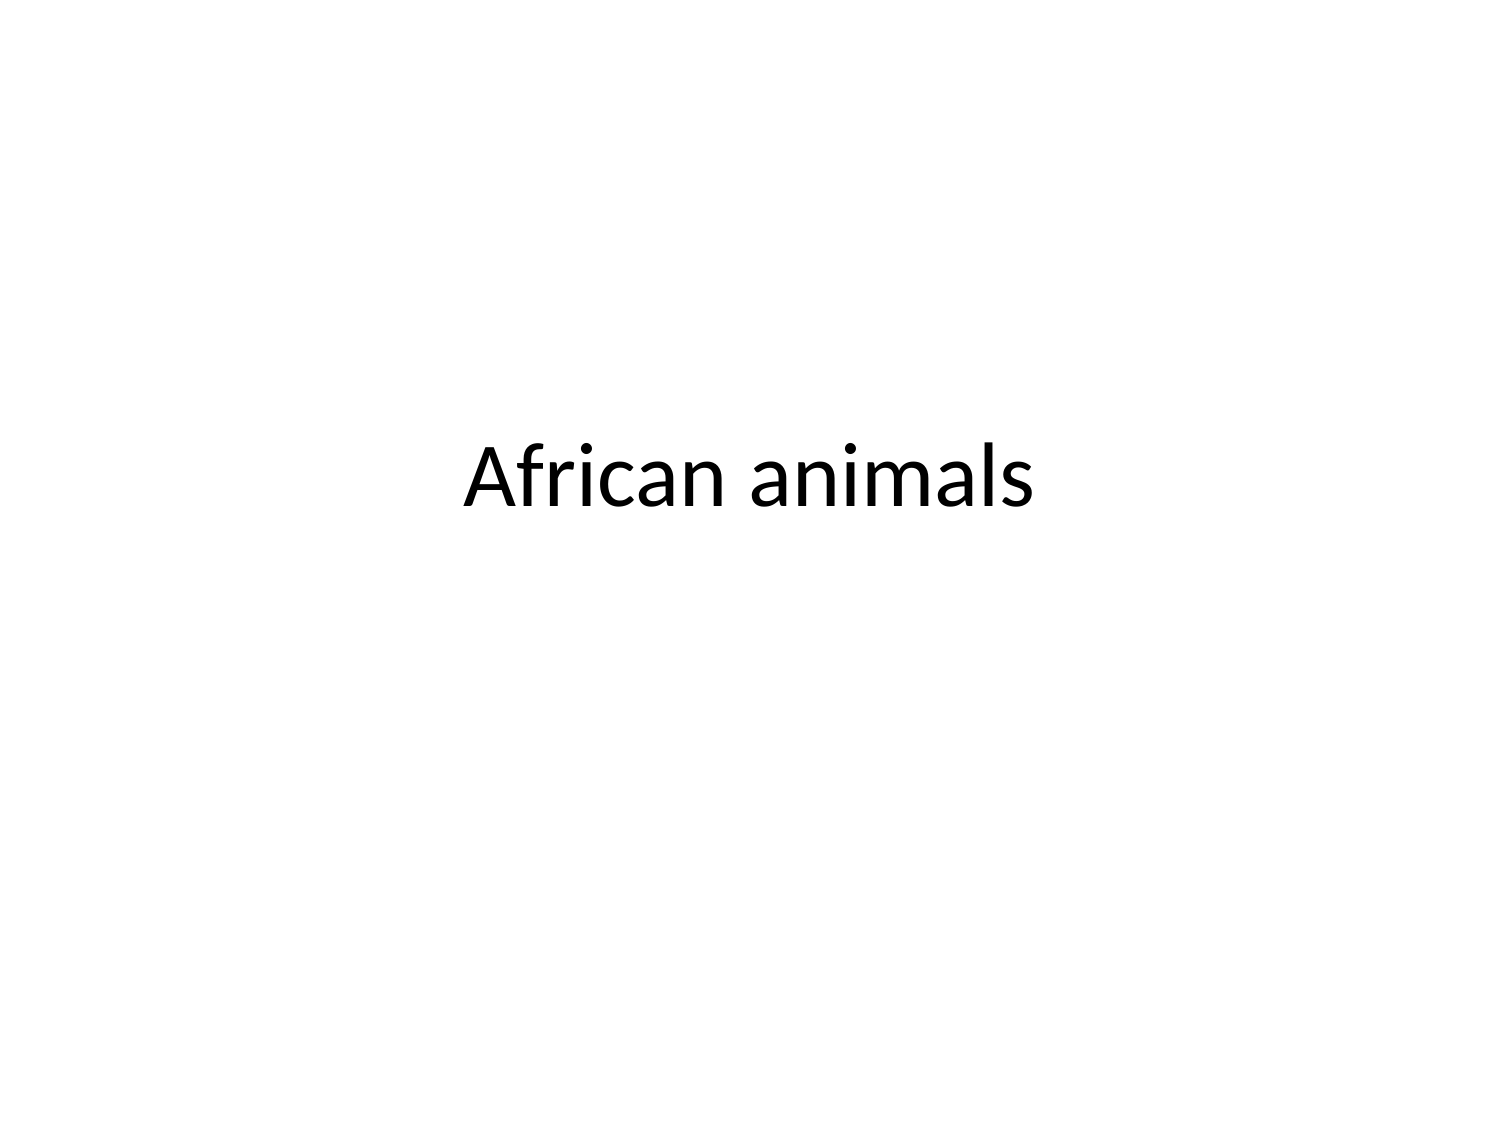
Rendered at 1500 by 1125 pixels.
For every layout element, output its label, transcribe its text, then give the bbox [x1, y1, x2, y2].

title African animals [112, 349, 1388, 591]
